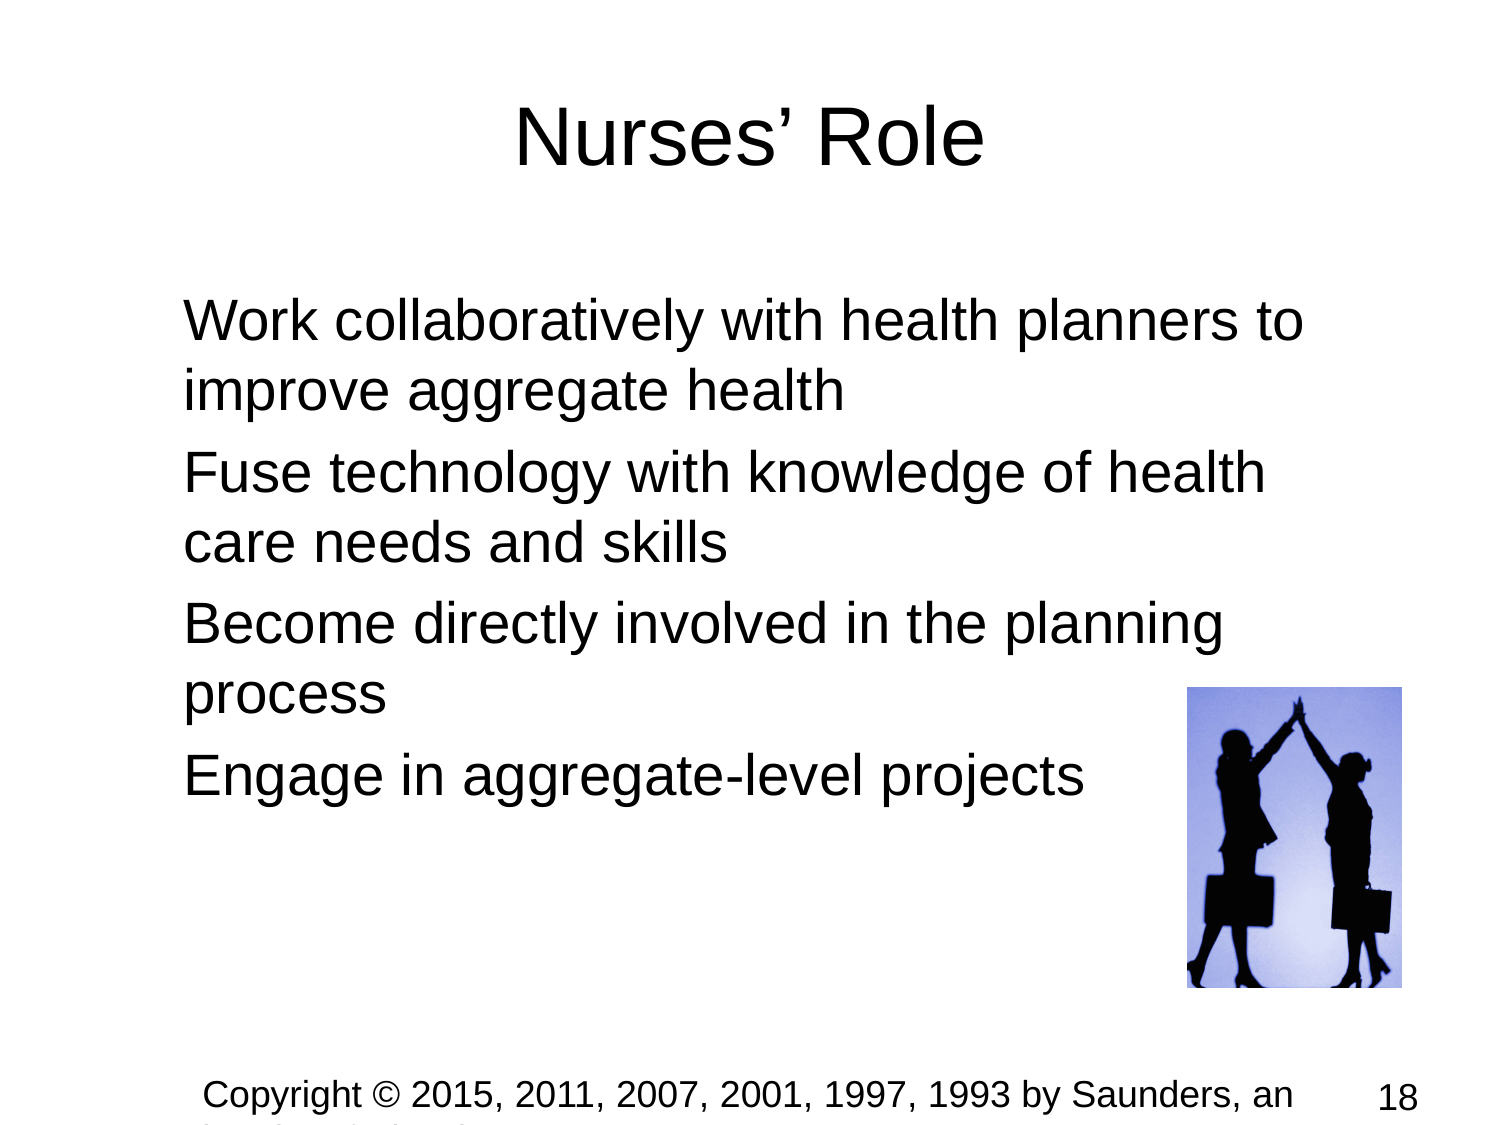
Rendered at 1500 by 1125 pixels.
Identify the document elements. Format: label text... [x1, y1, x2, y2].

list Work collaboratively with health planners to improve aggregate health Fuse technology with knowledge of health care needs and skills Become directly involved in the planning process Engage in aggregate-level projects [112, 275, 1388, 1050]
title Nurses’ Role [112, 75, 1388, 250]
footer Copyright © 2015, 2011, 2007, 2001, 1997, 1993 by Saunders, an imprint of Elsevier Inc. [187, 1062, 1313, 1125]
picture [1187, 687, 1402, 988]
slide_number <number> [1362, 1065, 1463, 1125]
